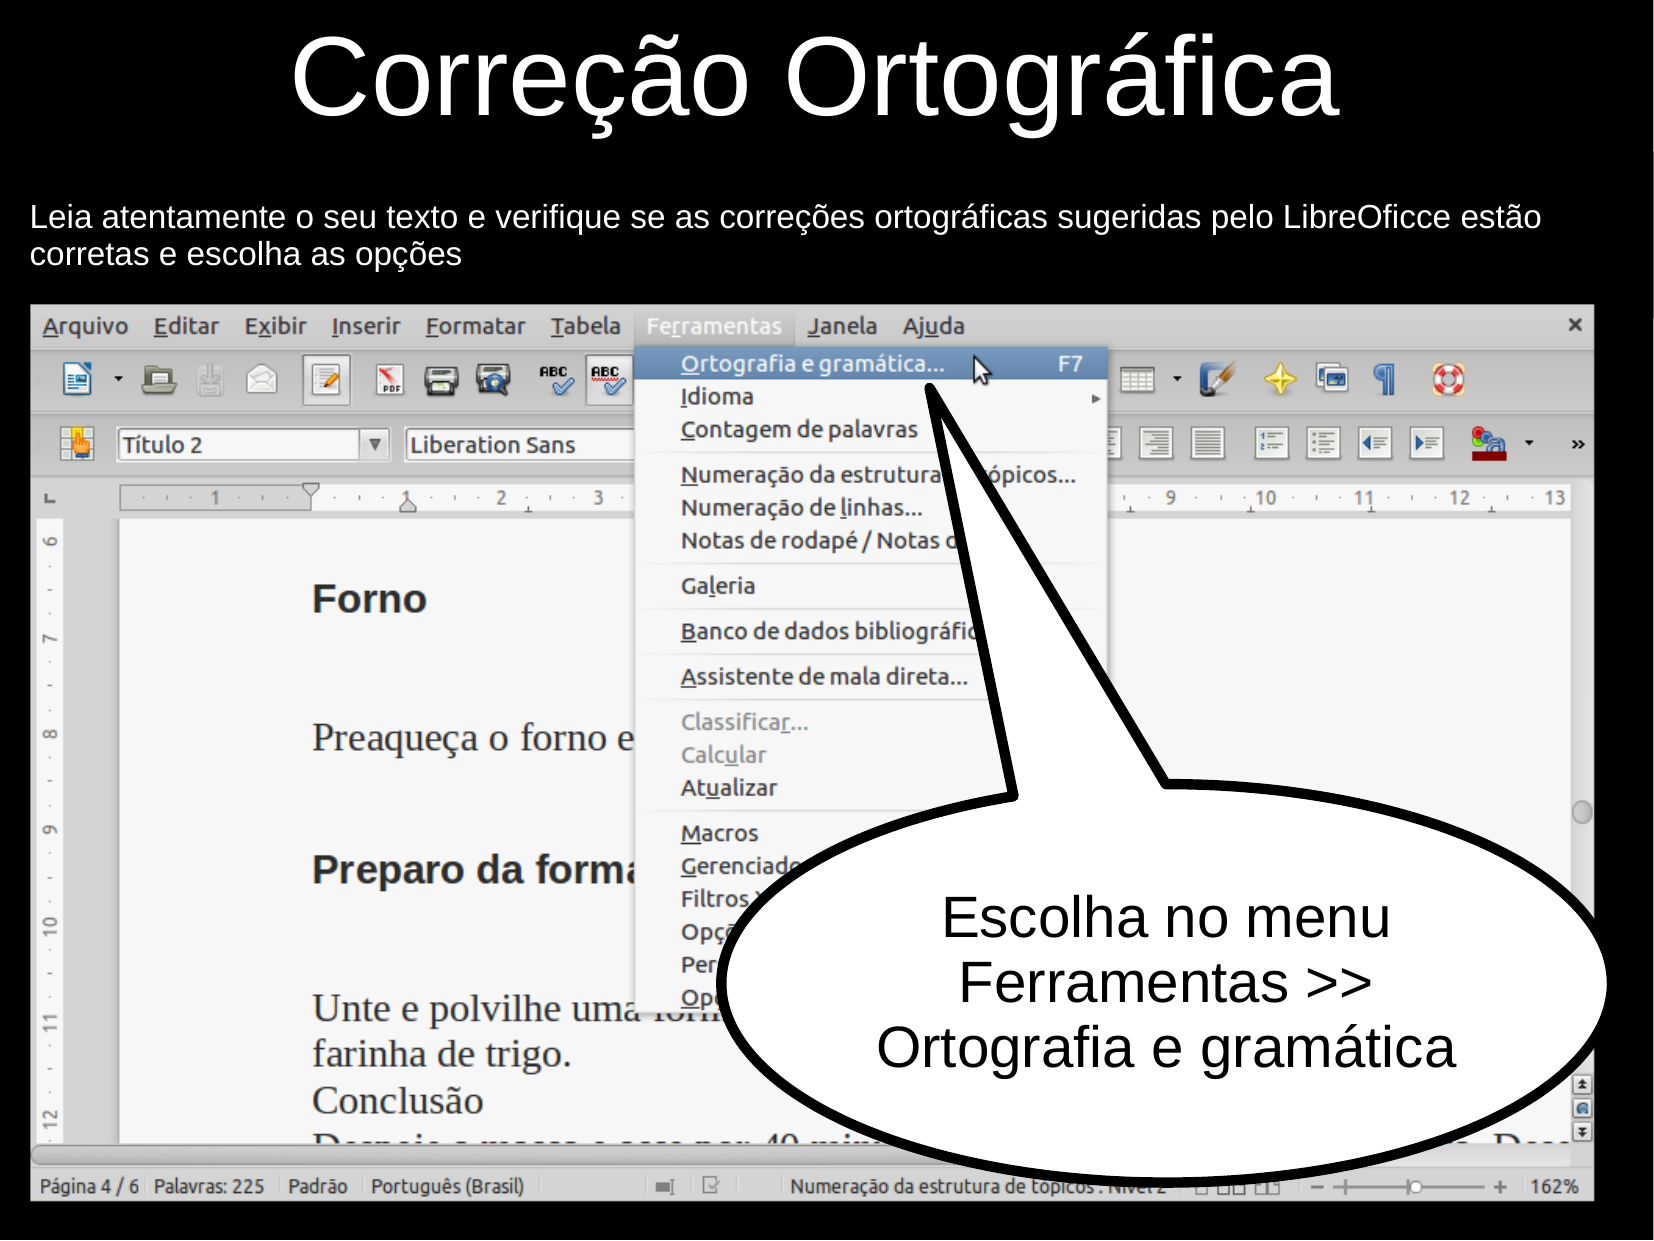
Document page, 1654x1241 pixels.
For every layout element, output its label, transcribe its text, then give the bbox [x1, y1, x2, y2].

text_box Escolha no menu Ferramentas >> Ortografia e gramática [721, 387, 1612, 1183]
text_box Leia atentamente o seu texto e verifique se as correções ortográficas sugeridas pelo LibreOficce estão corretas e escolha as opções [0, 151, 1654, 319]
title Correção Ortográfica [70, 0, 1559, 151]
picture [29, 303, 1596, 1203]
